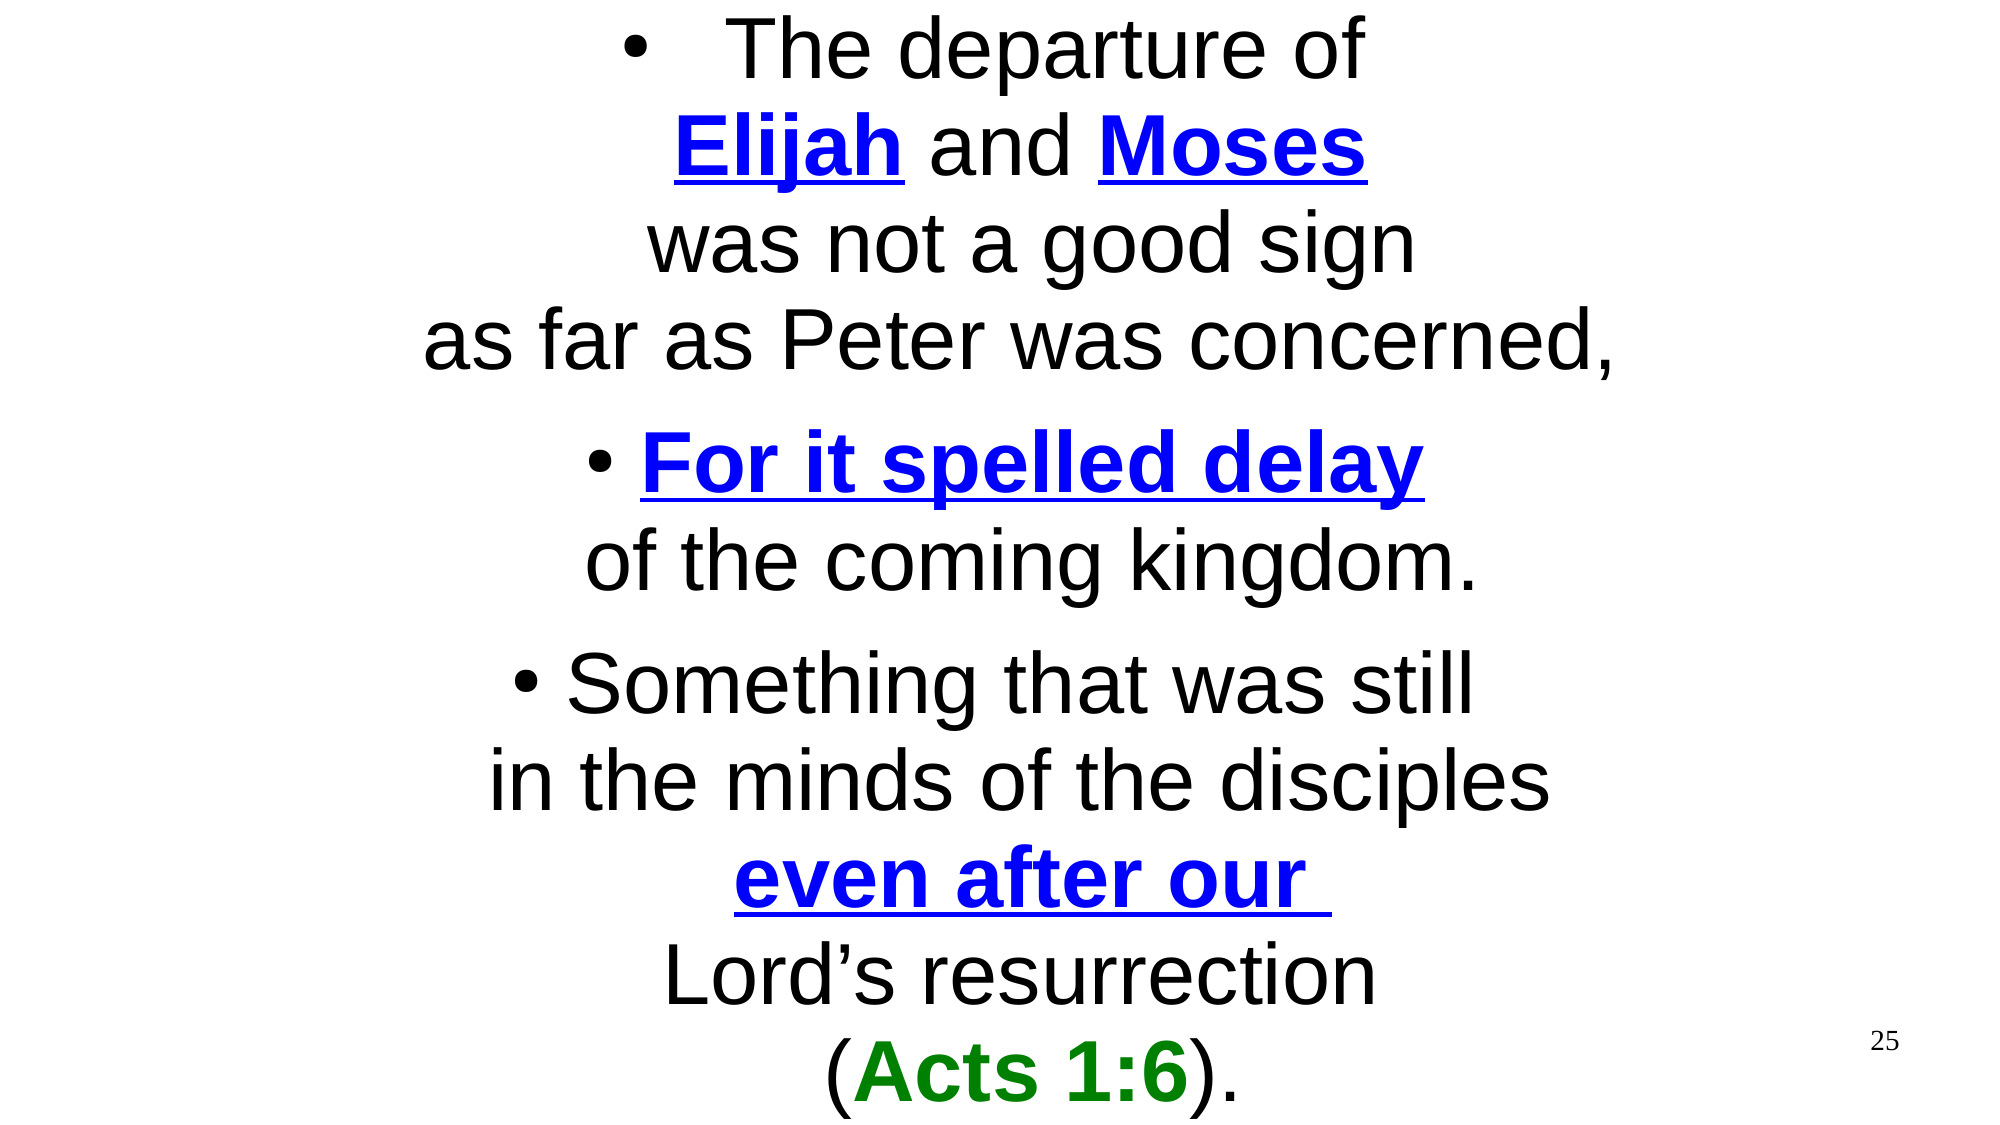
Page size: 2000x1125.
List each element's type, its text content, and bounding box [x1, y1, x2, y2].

list The departure of Elijah and Moses was not a good sign as far as Peter was concerned, For it spelled delay of the coming kingdom. Something that was still in the minds of the disciples even after our Lord’s resurrection (Acts 1:6). [0, 0, 1996, 1123]
